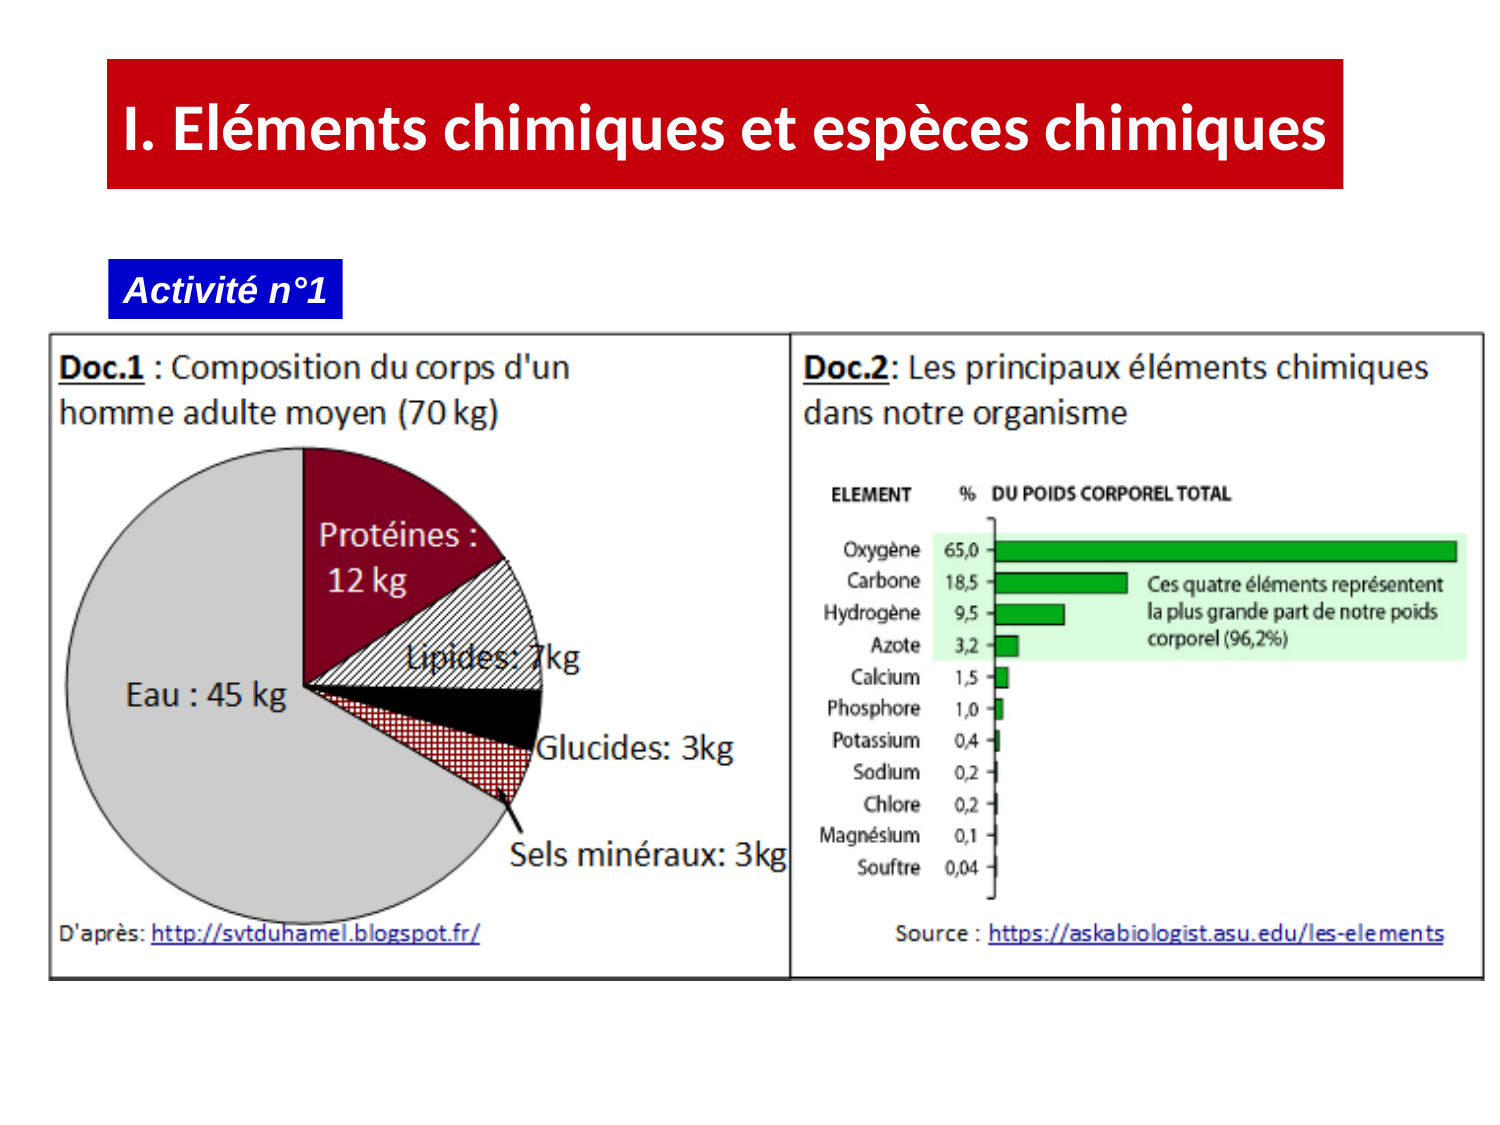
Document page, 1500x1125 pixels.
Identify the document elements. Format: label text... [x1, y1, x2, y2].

text_box I. Eléments chimiques et espèces chimiques [107, 59, 1344, 189]
text_box Activité n°1 [108, 259, 343, 319]
picture [47, 330, 1489, 981]
